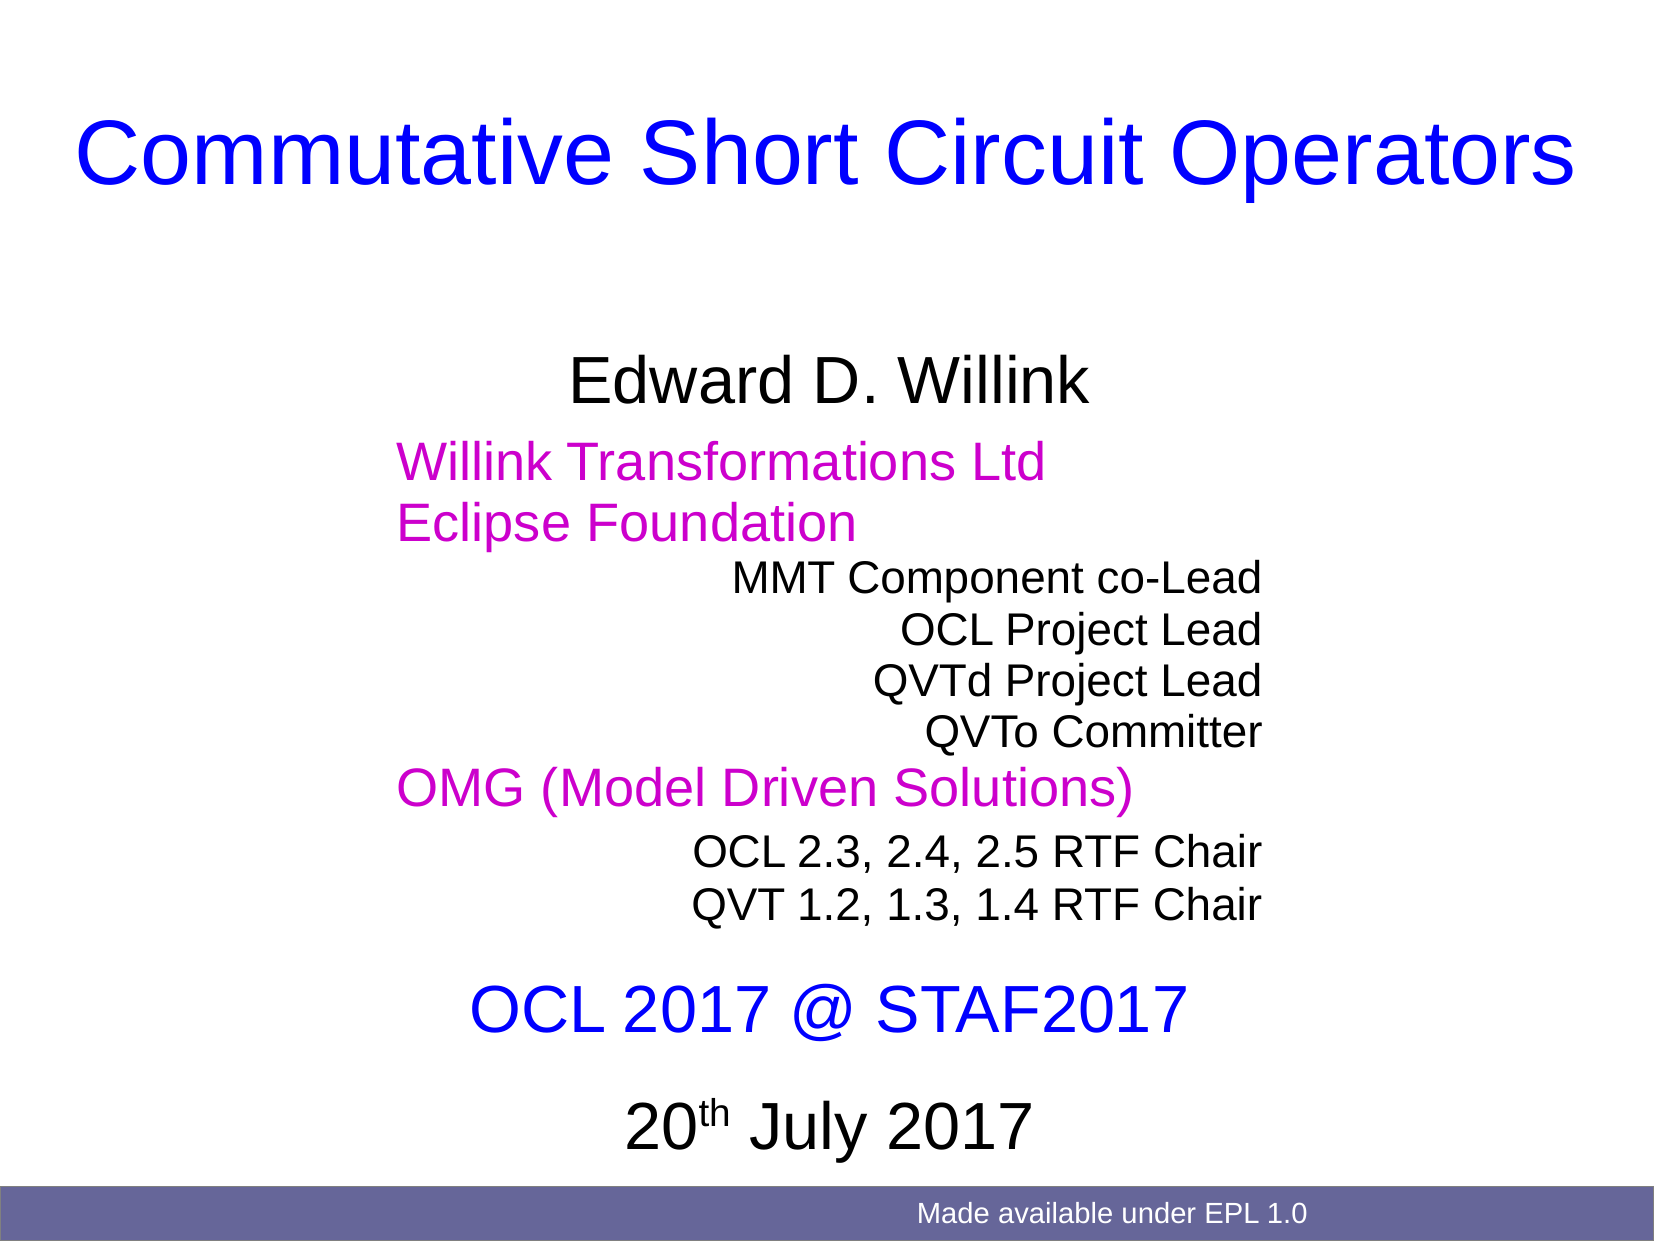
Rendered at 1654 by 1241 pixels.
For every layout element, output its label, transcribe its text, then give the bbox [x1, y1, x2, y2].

subtitle Edward D. Willink Willink Transformations Ltd Eclipse Foundation MMT Component co-Lead OCL Project Lead QVTd Project Lead QVTo Committer OMG (Model Driven Solutions) OCL 2.3, 2.4, 2.5 RTF Chair QVT 1.2, 1.3, 1.4 RTF Chair OCL 2017 @ STAF2017 20th July 2017 [396, 324, 1263, 1182]
title Commutative Short Circuit Operators [59, 0, 1595, 307]
